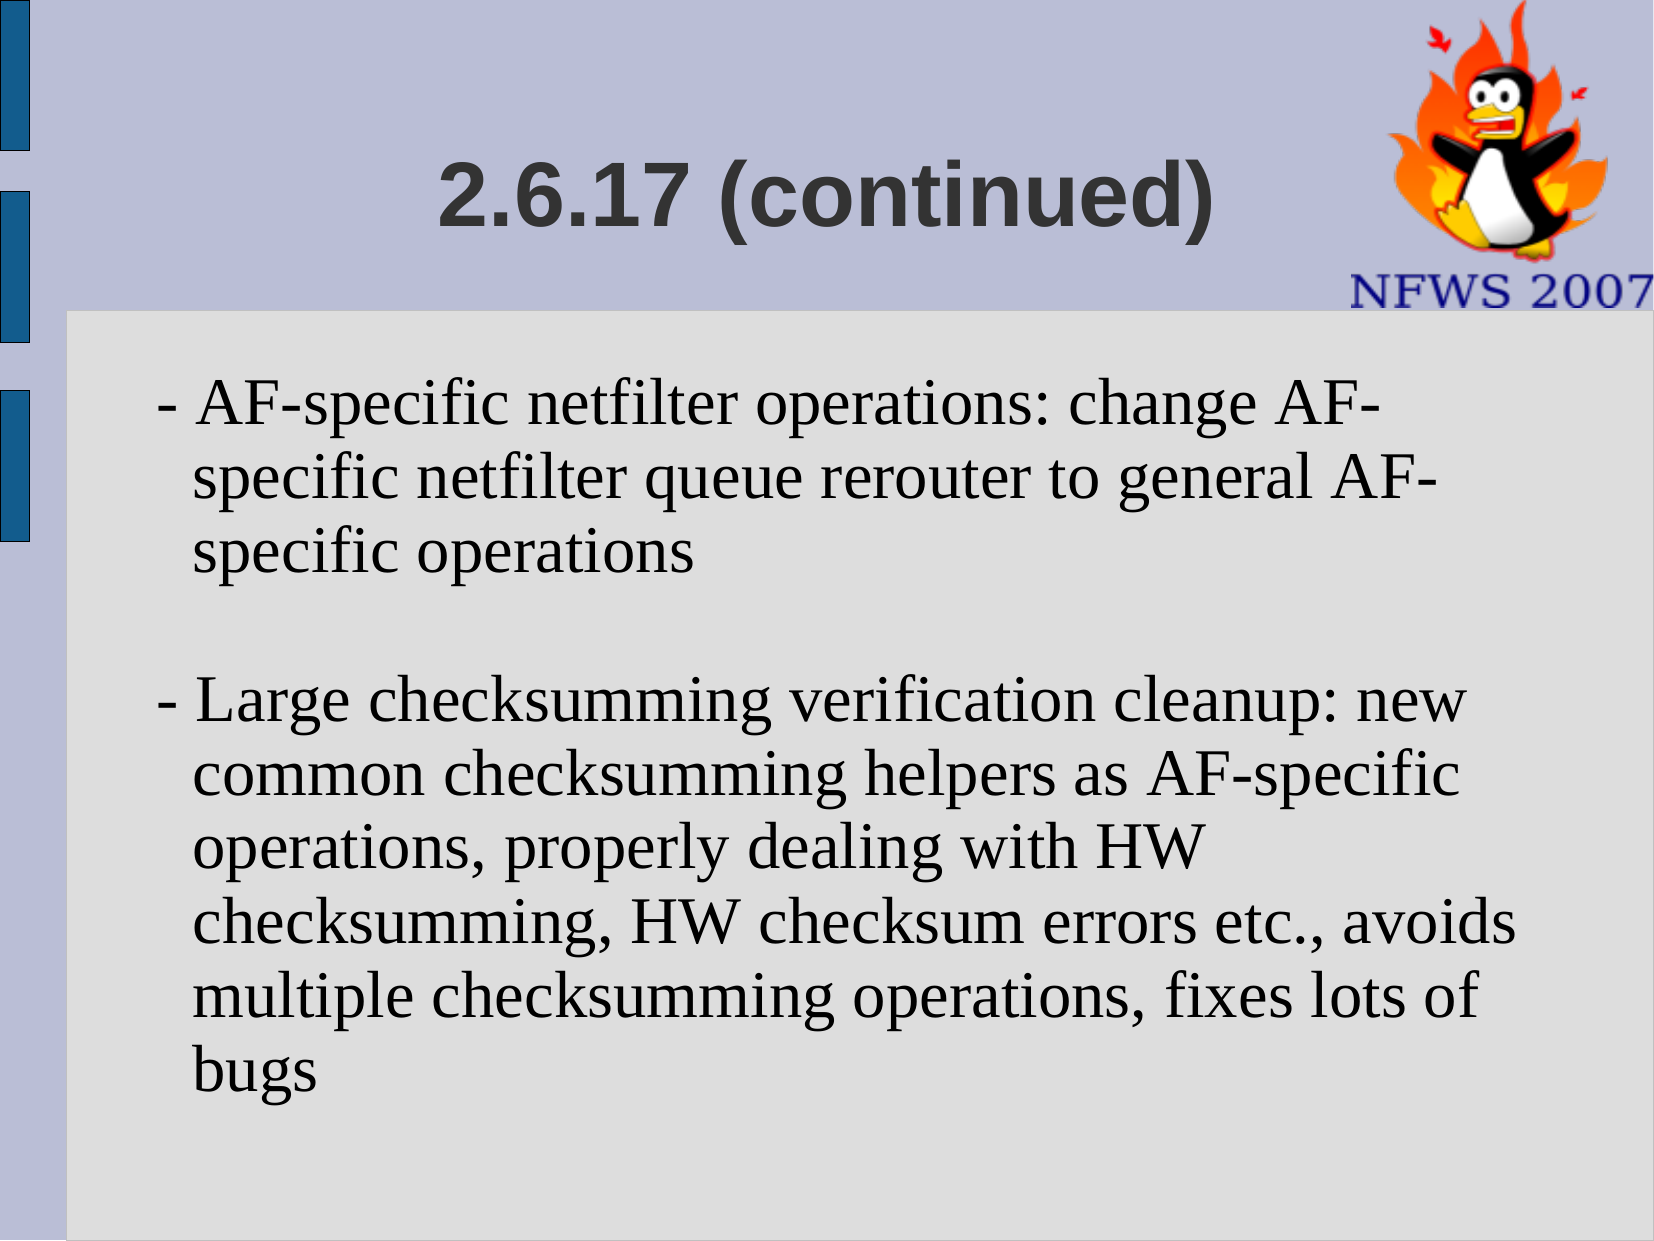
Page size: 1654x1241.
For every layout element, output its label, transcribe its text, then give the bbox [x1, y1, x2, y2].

title 2.6.17 (continued) [121, 98, 1351, 291]
subtitle - AF-specific netfilter operations: change AF-specific netfilter queue rerouter to general AF-specific operations - Large checksumming verification cleanup: new common checksumming helpers as AF-specific operations, properly dealing with HW checksumming, HW checksum errors etc., avoids multiple checksumming operations, fixes lots of bugs [121, 307, 1534, 1164]
picture [1351, 0, 1654, 308]
